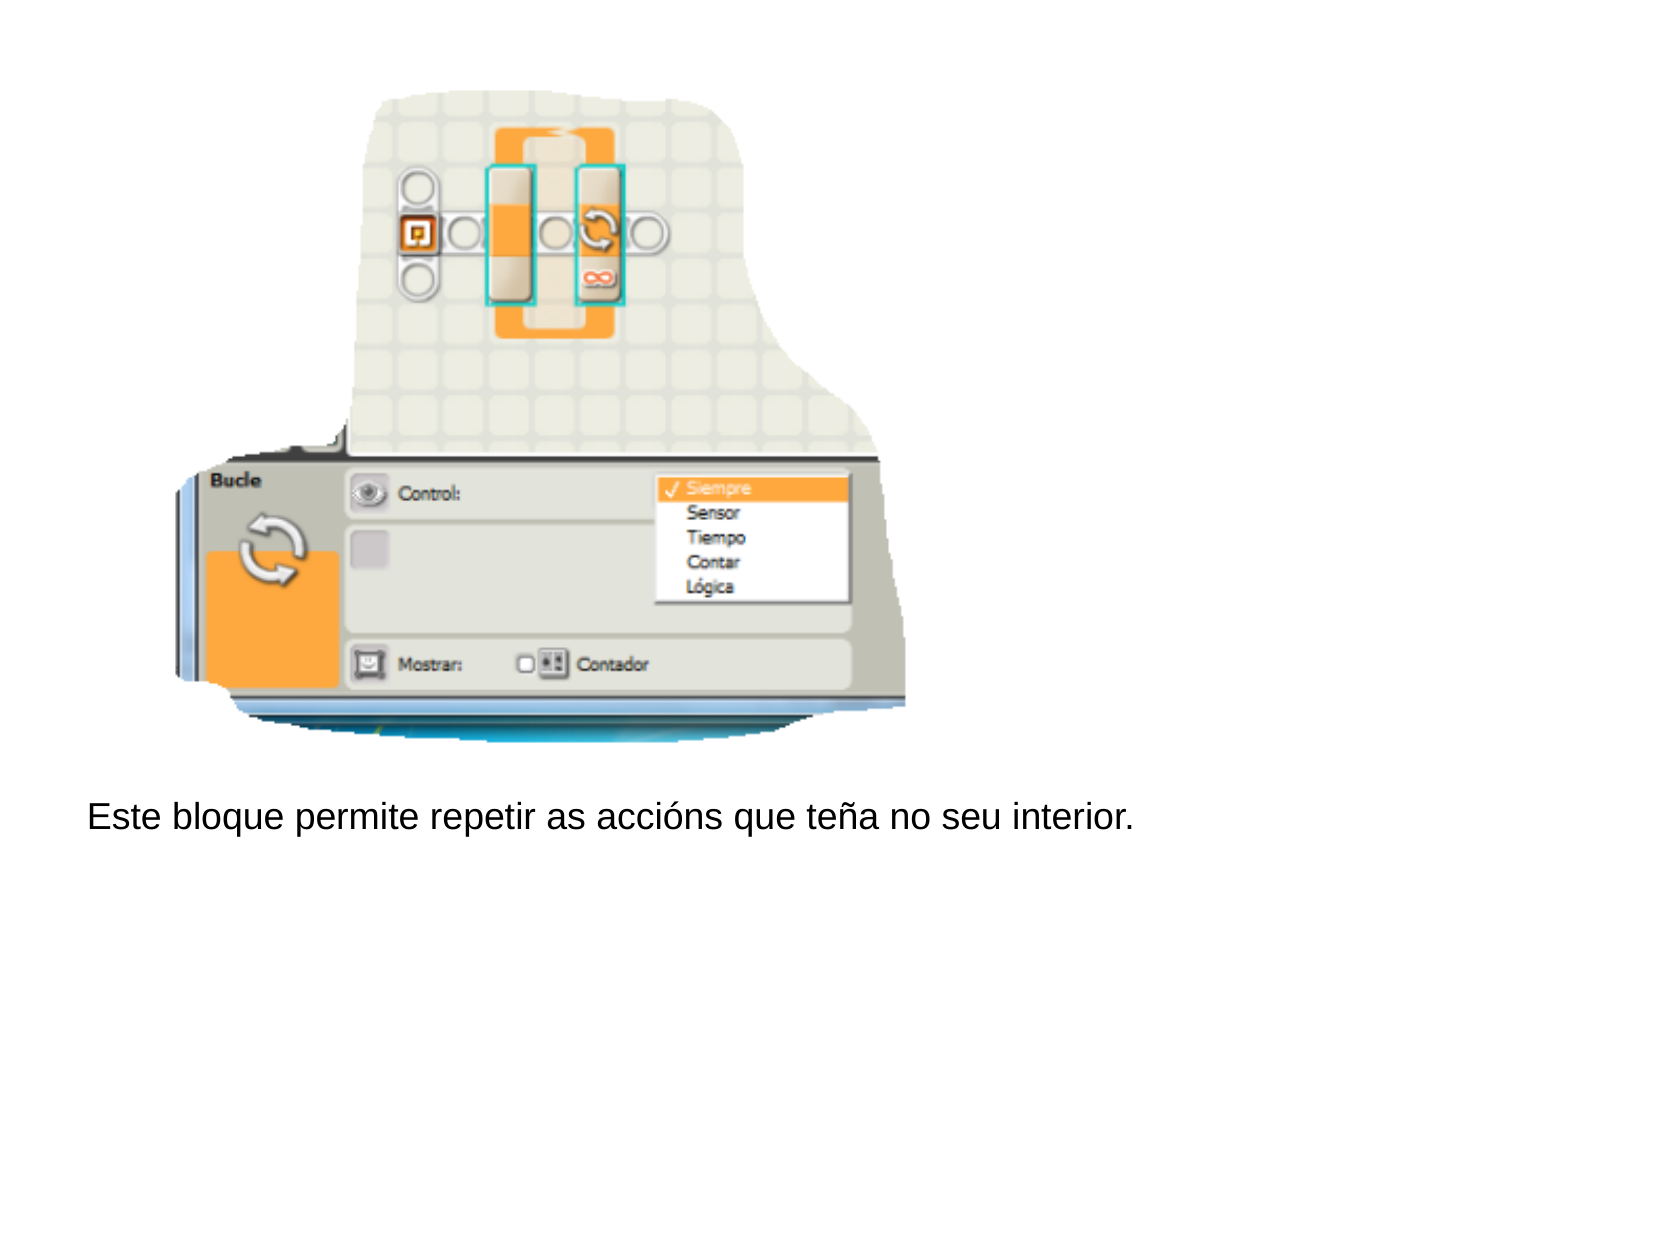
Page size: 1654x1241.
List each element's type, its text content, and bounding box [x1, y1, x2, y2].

text_box Este bloque permite repetir as accións que teña no seu interior. [72, 788, 1628, 928]
picture [153, 89, 908, 745]
